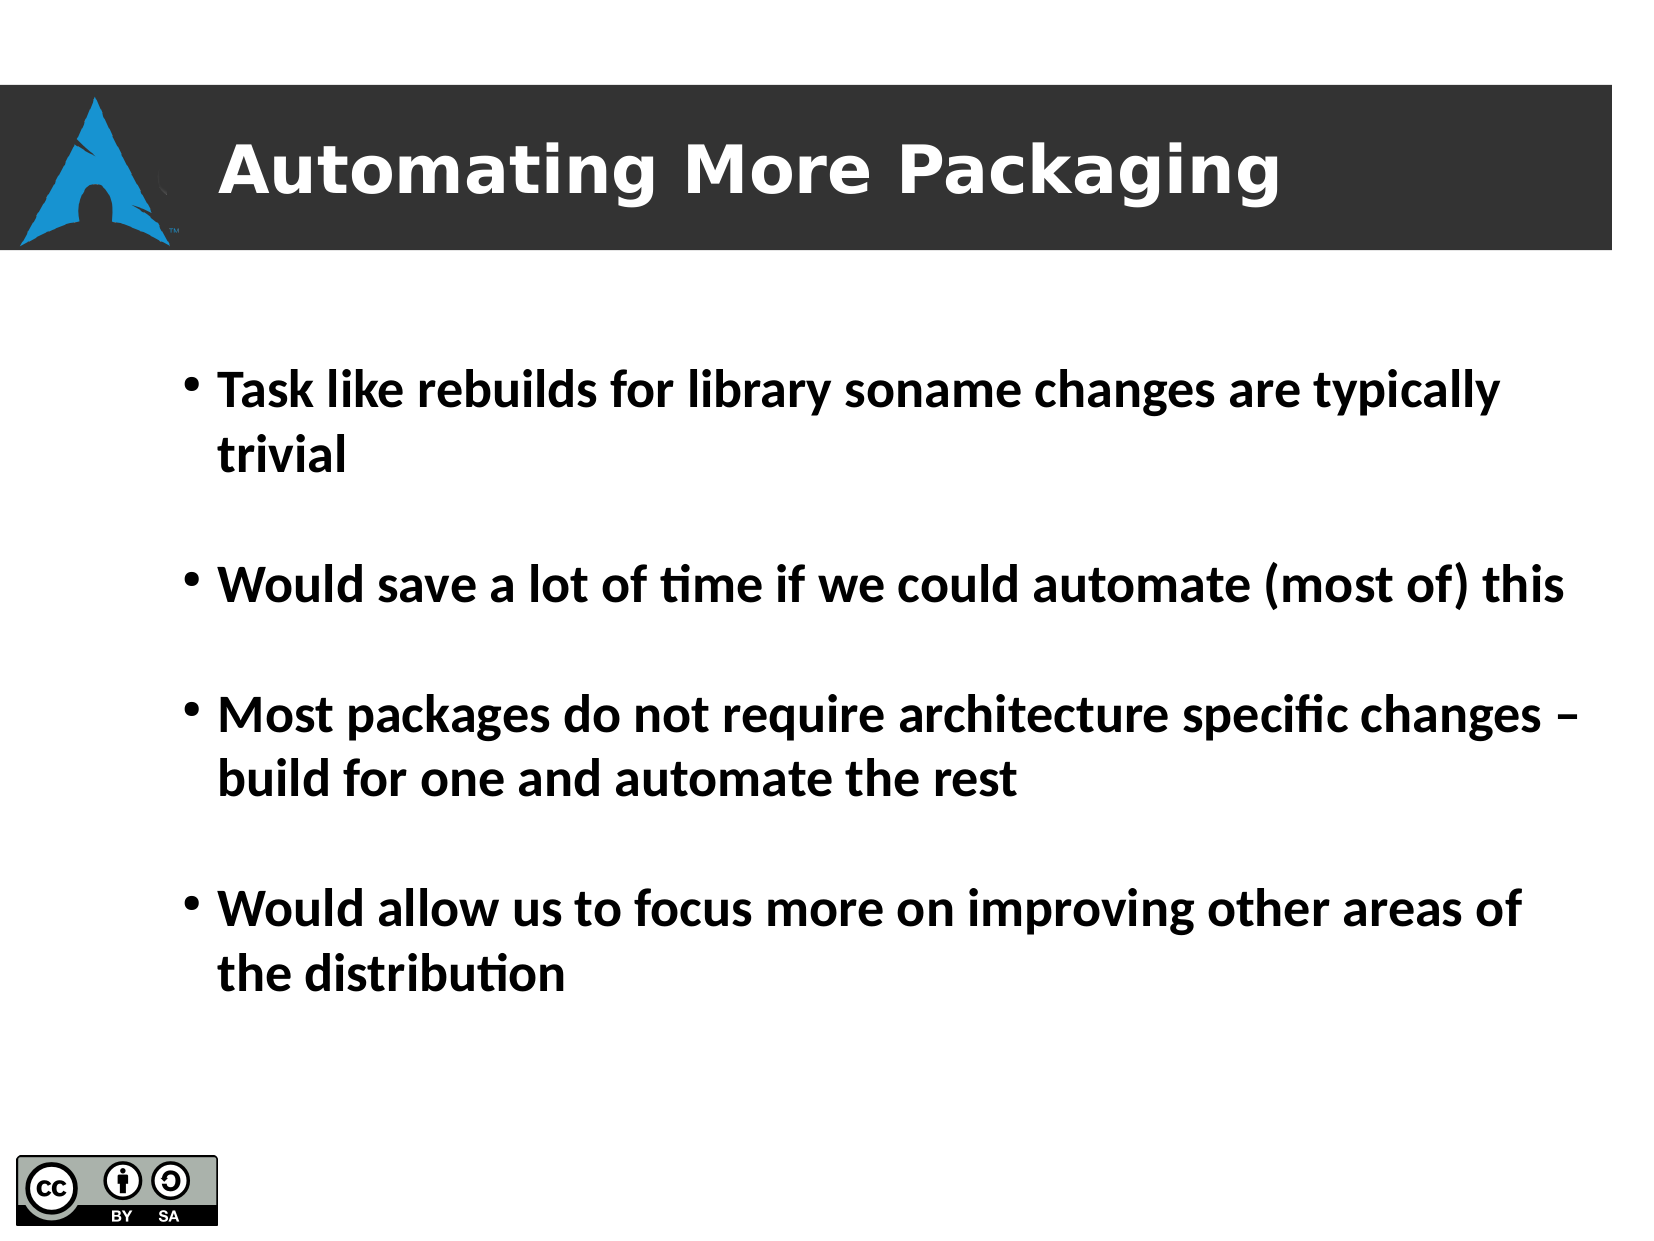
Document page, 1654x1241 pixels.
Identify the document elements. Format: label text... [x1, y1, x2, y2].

picture [0, 81, 188, 260]
text_box Automating More Packaging [188, 84, 1612, 250]
text_box Task like rebuilds for library soname changes are typically trivial Would save a lot of time if we could automate (most of) this Most packages do not require architecture specific changes – build for one and automate the rest Would allow us to focus more on improving other areas of the distribution [167, 345, 1612, 1134]
picture [16, 1155, 218, 1227]
